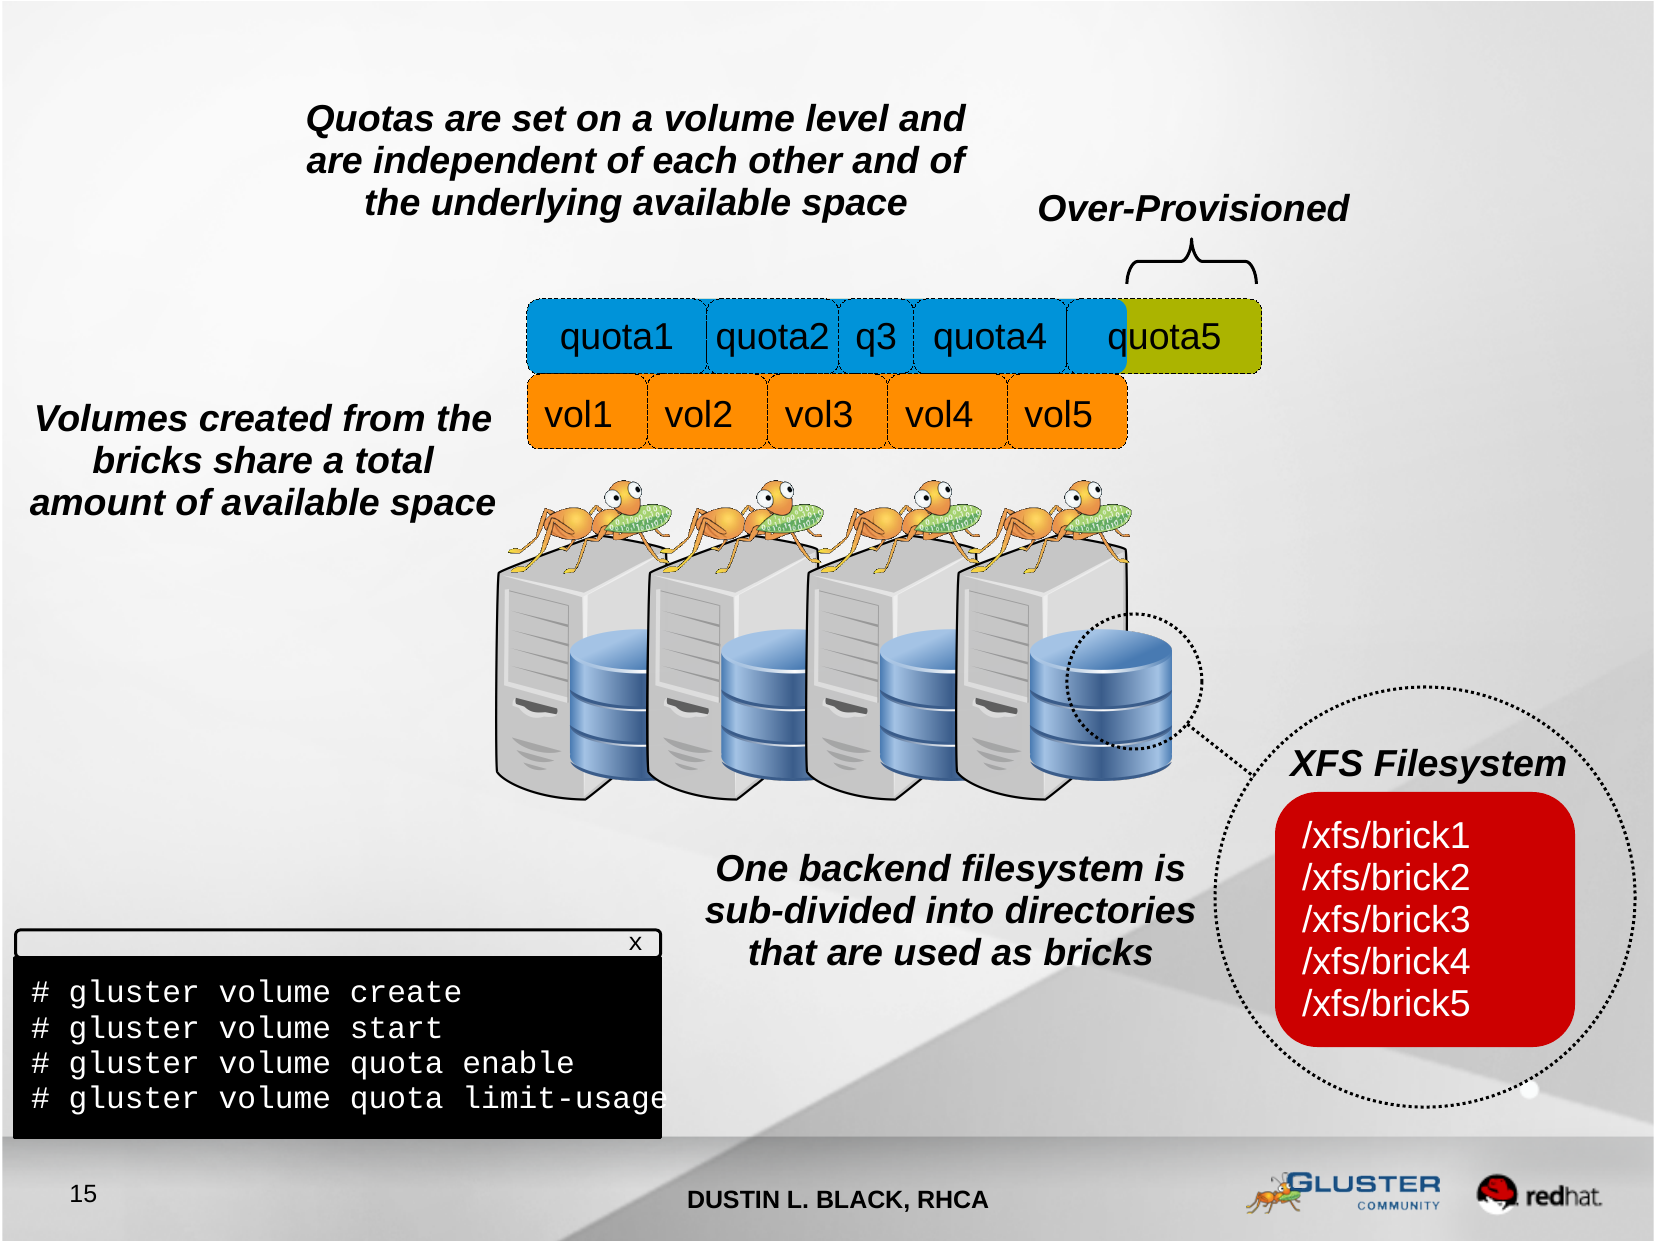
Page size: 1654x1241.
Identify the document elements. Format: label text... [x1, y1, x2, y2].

text_box x [15, 929, 661, 958]
text_box vol1 [529, 385, 648, 443]
text_box q3 [838, 298, 914, 374]
text_box Quotas are set on a volume level and are independent of each other and of the underlying available space [290, 90, 1006, 241]
text_box One backend filesystem is sub-divided into directories that are used as bricks [690, 840, 1231, 981]
text_box vol4 [890, 385, 1008, 443]
text_box Volumes created from the bricks share a total amount of available space [15, 390, 526, 541]
text_box vol5 [1009, 385, 1128, 443]
text_box Over-Provisioned [1022, 180, 1366, 237]
text_box quota5 [1066, 298, 1262, 374]
text_box /xfs/brick1 /xfs/brick2 /xfs/brick3 /xfs/brick4 /xfs/brick5 [1275, 792, 1576, 1048]
text_box quota1 [526, 298, 707, 374]
text_box vol3 [770, 385, 888, 443]
text_box [695, 298, 718, 306]
text_box vol2 [649, 385, 768, 443]
text_box [902, 298, 925, 307]
text_box XFS Filesystem [1275, 735, 1583, 792]
picture [2, 1, 1654, 1241]
text_box [827, 298, 850, 307]
text_box [527, 366, 1127, 449]
text_box # gluster volume create # gluster volume start # gluster volume quota enable # gluster volume quota limit-usage [15, 957, 661, 1138]
text_box quota2 [706, 298, 839, 374]
text_box quota4 [913, 298, 1067, 374]
text_box [1055, 298, 1078, 306]
